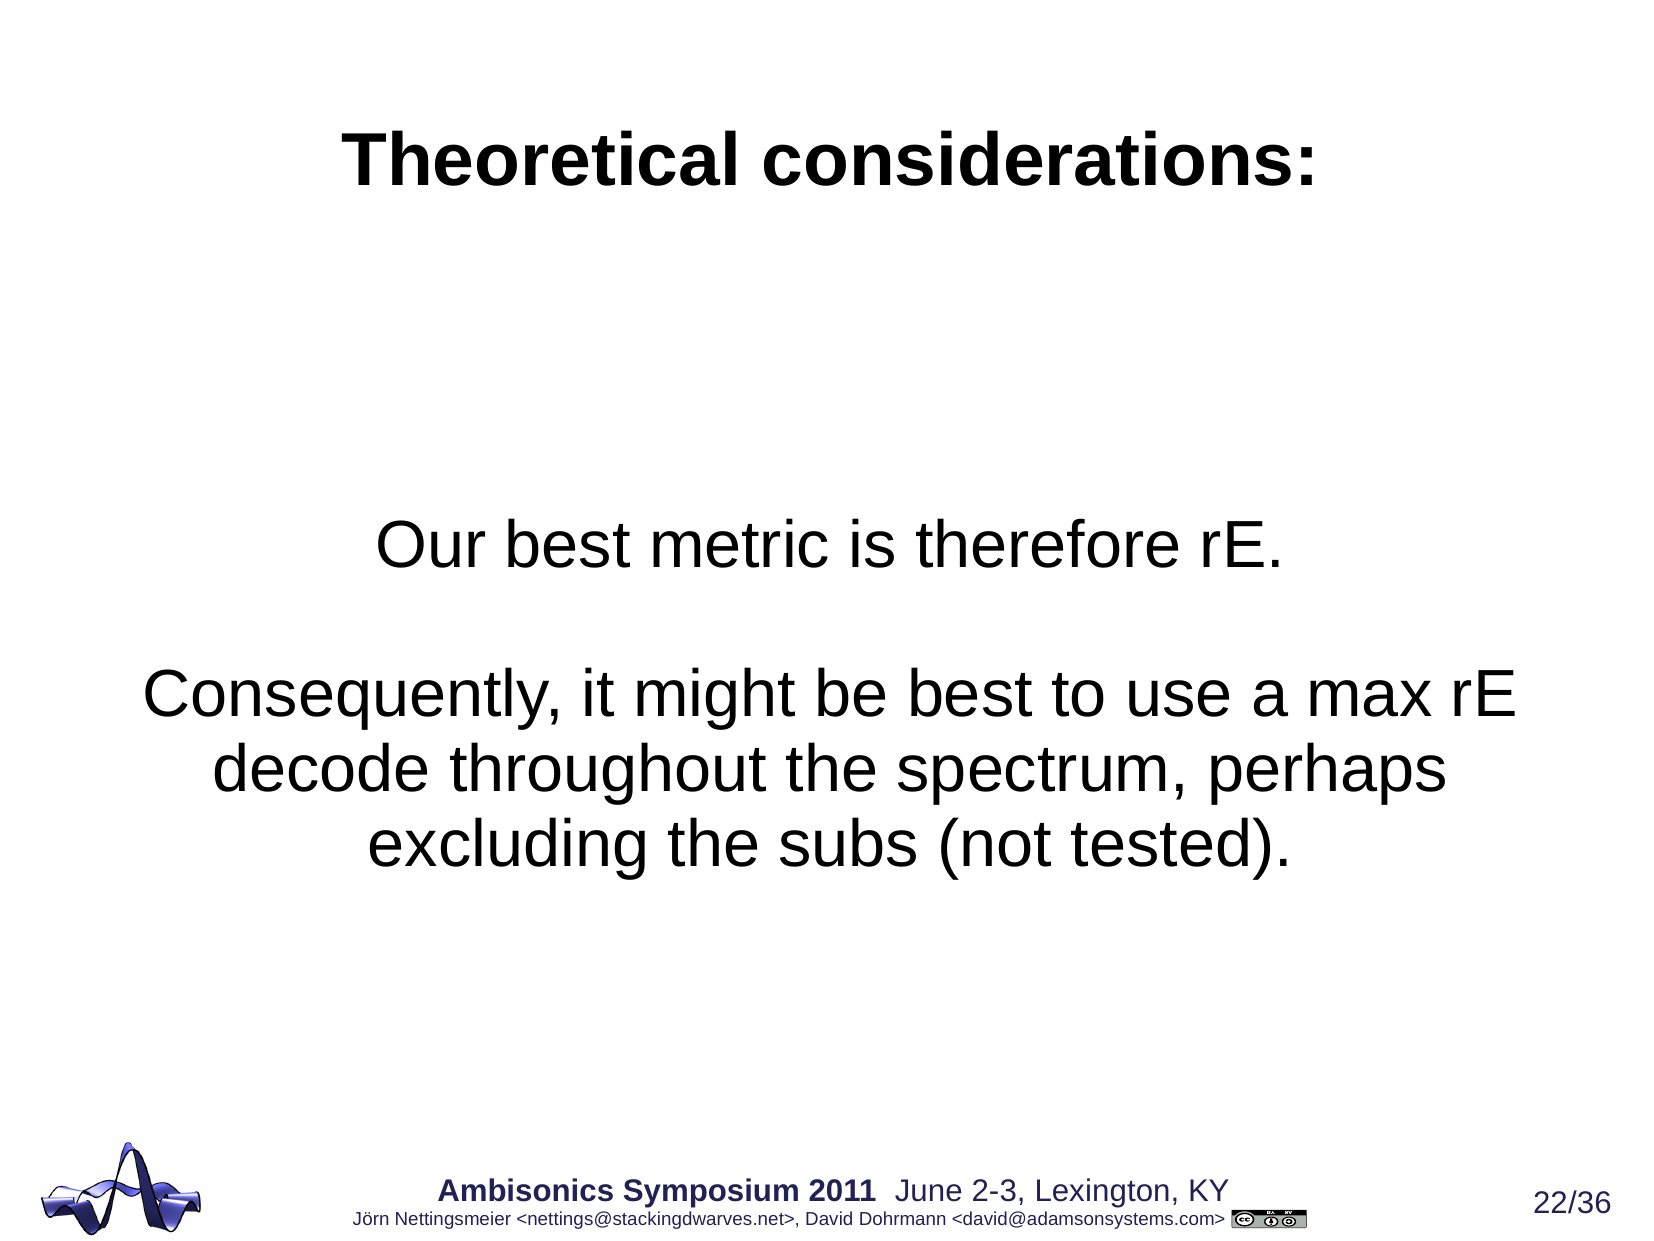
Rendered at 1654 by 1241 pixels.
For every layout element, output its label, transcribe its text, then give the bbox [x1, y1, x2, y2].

subtitle Our best metric is therefore rE. Consequently, it might be best to use a max rE decode throughout the spectrum, perhaps excluding the subs (not tested). [86, 225, 1576, 1163]
title Theoretical considerations: [86, 55, 1576, 225]
picture [37, 1130, 208, 1241]
